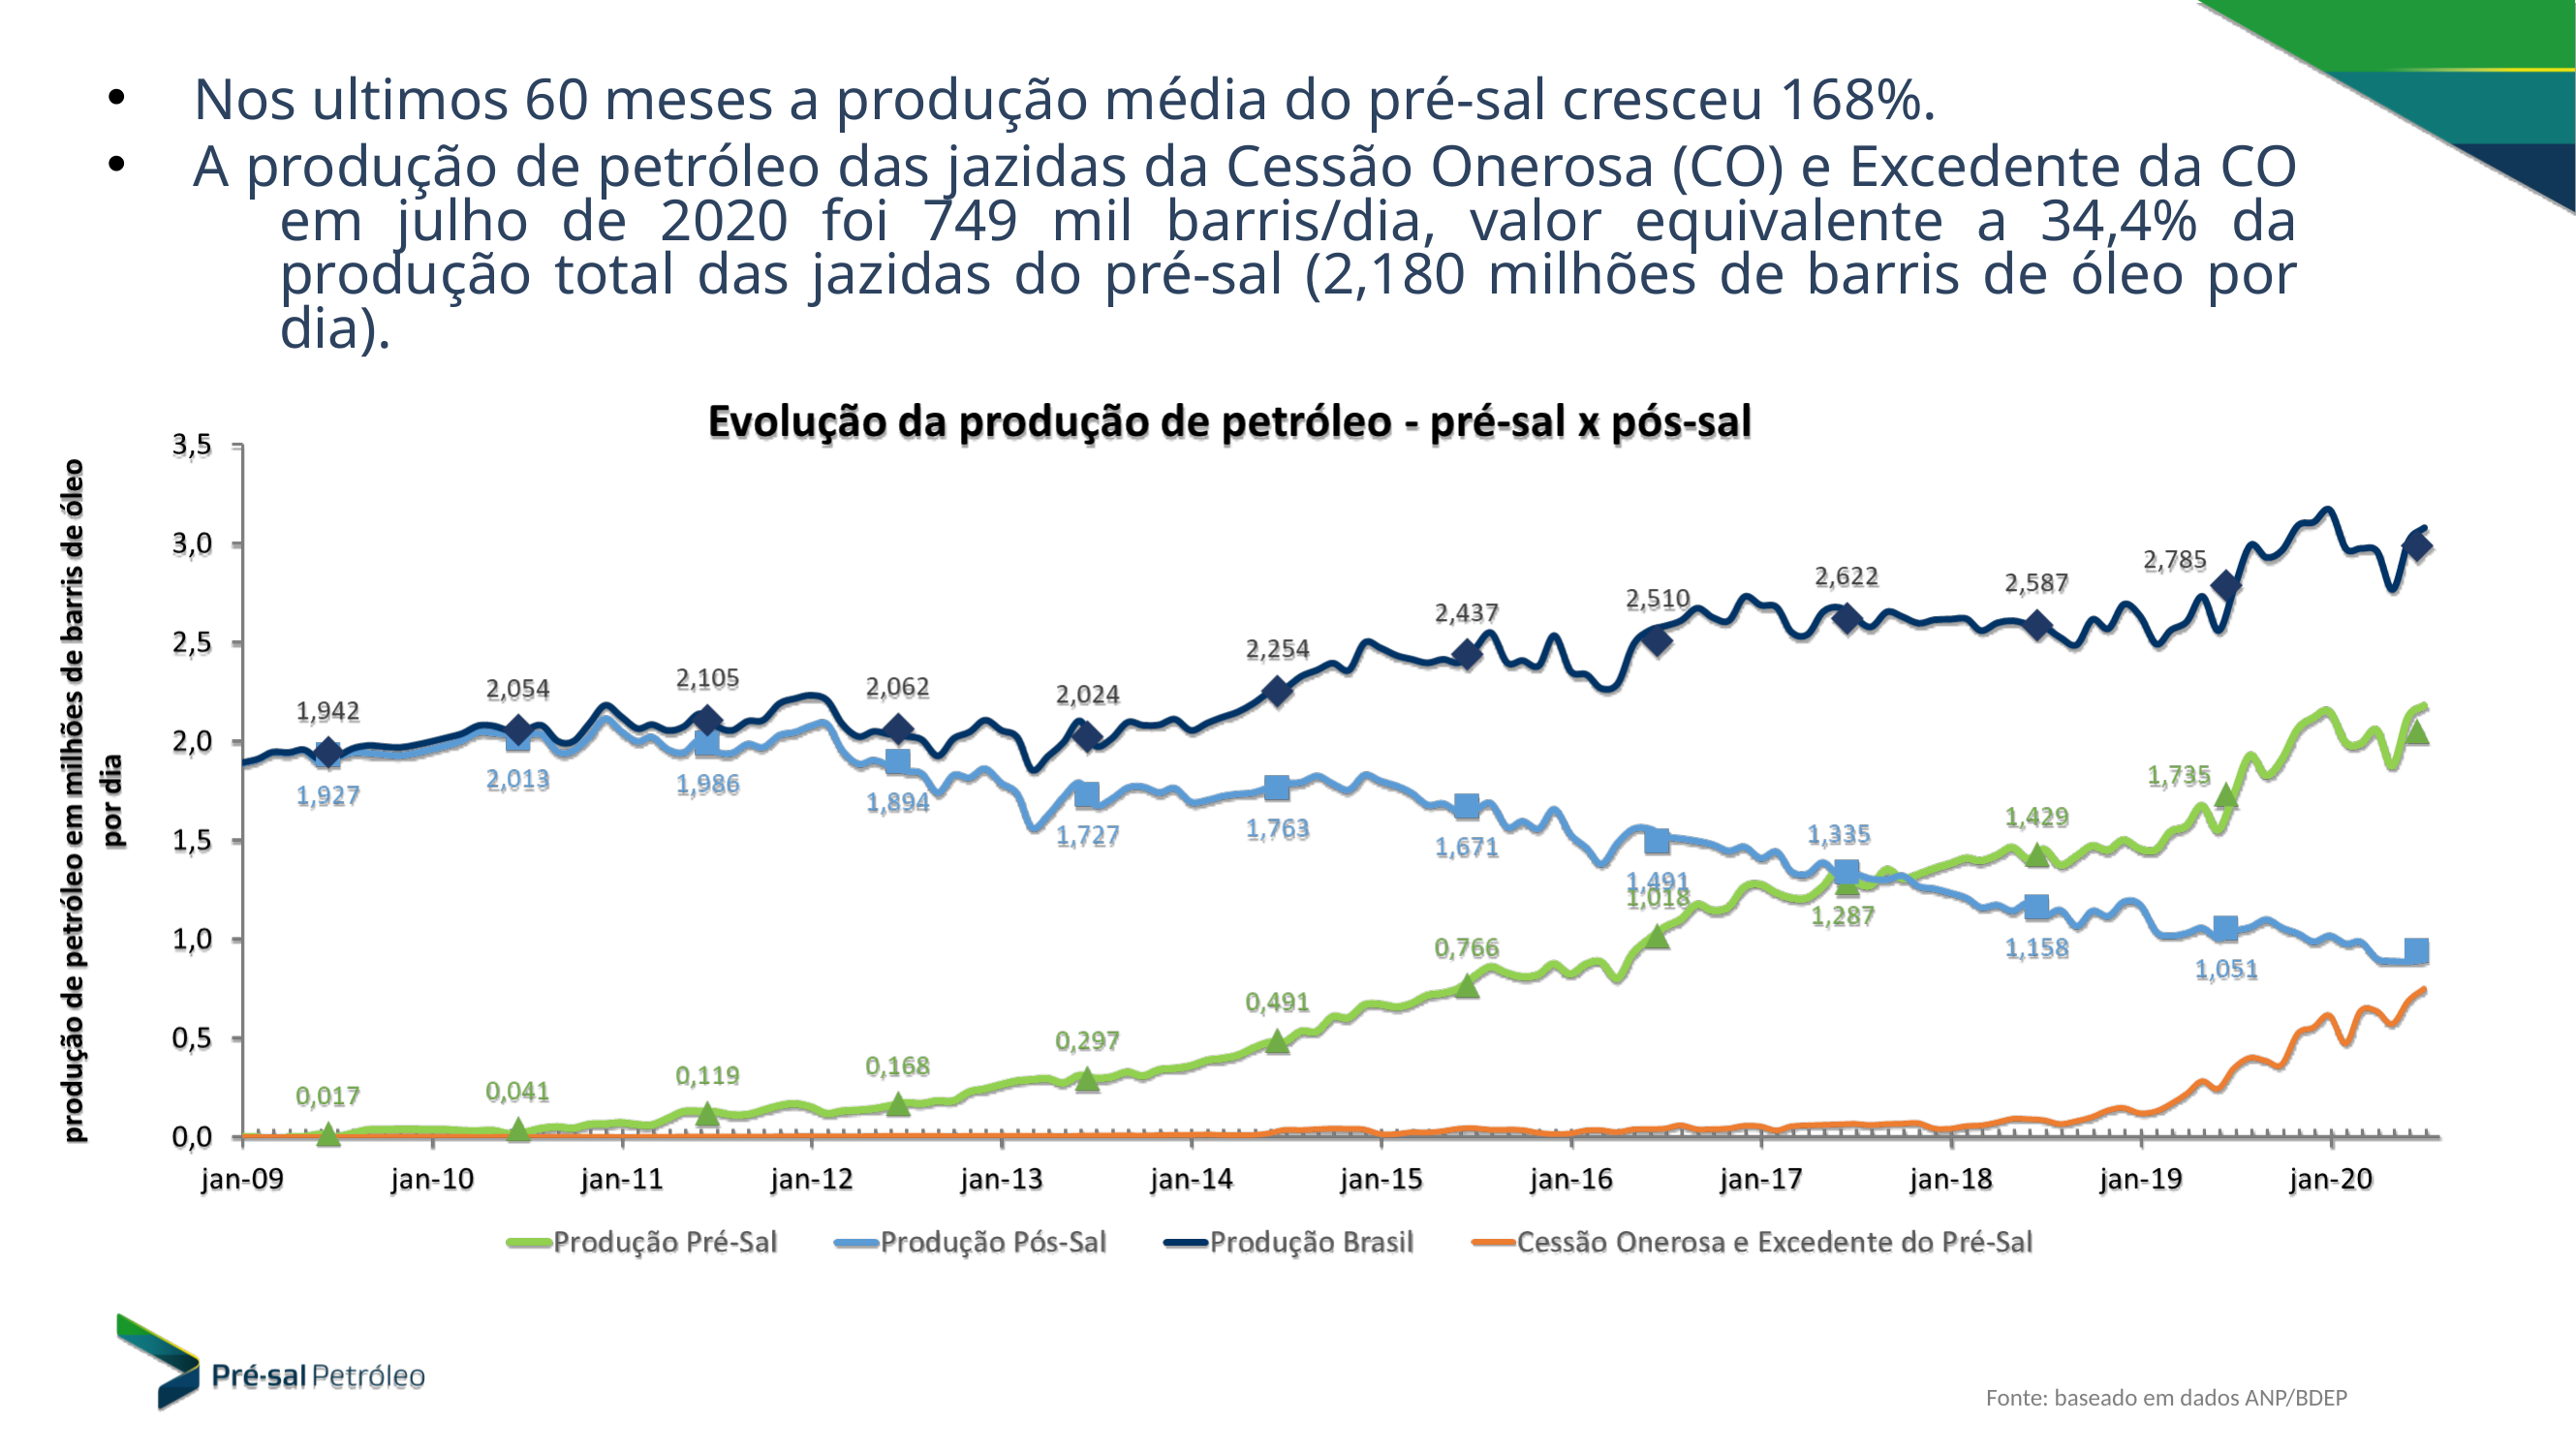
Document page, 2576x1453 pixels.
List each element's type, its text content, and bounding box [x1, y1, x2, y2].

text_box Nos ultimos 60 meses a produção média do pré-sal cresceu 168%. A produção de petróleo das jazidas da Cessão Onerosa (CO) e Excedente da CO em julho de 2020 foi 749 mil barris/dia, valor equivalente a 34,4% da produção total das jazidas do pré-sal (2,180 milhões de barris de óleo por dia). [92, 69, 2313, 308]
text_box Fonte: baseado em dados ANP/BDEP [1971, 1374, 2381, 1419]
picture [23, 355, 2513, 1280]
